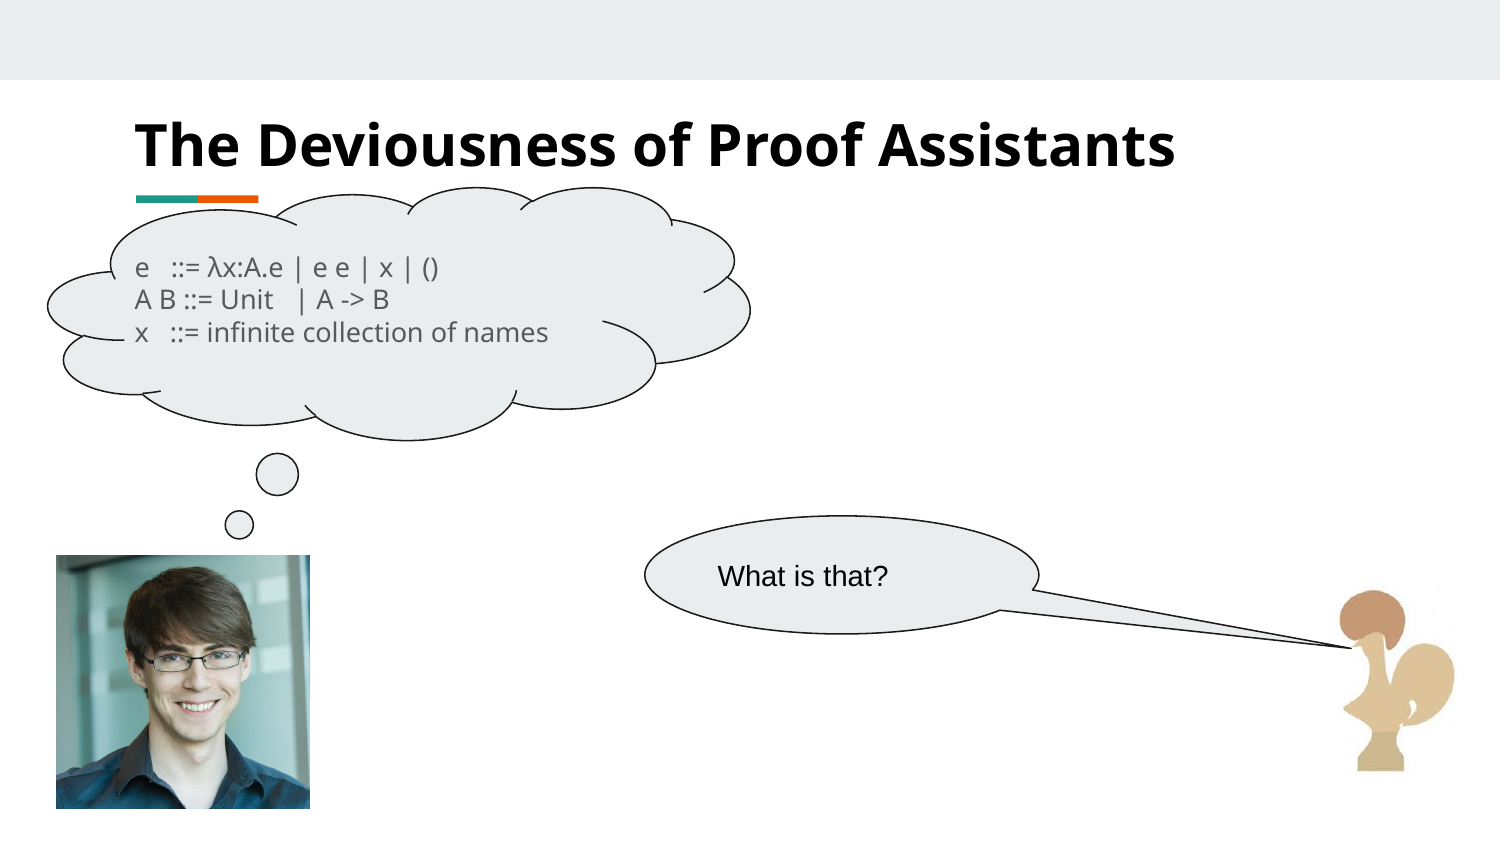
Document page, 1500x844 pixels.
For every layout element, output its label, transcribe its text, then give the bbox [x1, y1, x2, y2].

picture [56, 555, 310, 809]
title The Deviousness of Proof Assistants [119, 93, 1381, 182]
picture [1330, 555, 1459, 791]
list e ::= λx:A.e | e e | x | () A B ::= Unit | A -> B x ::= infinite collection of names [119, 235, 739, 712]
text_box [47, 242, 119, 394]
text_box [127, 187, 718, 235]
text_box What is that? [644, 515, 1352, 649]
text_box [739, 286, 751, 334]
